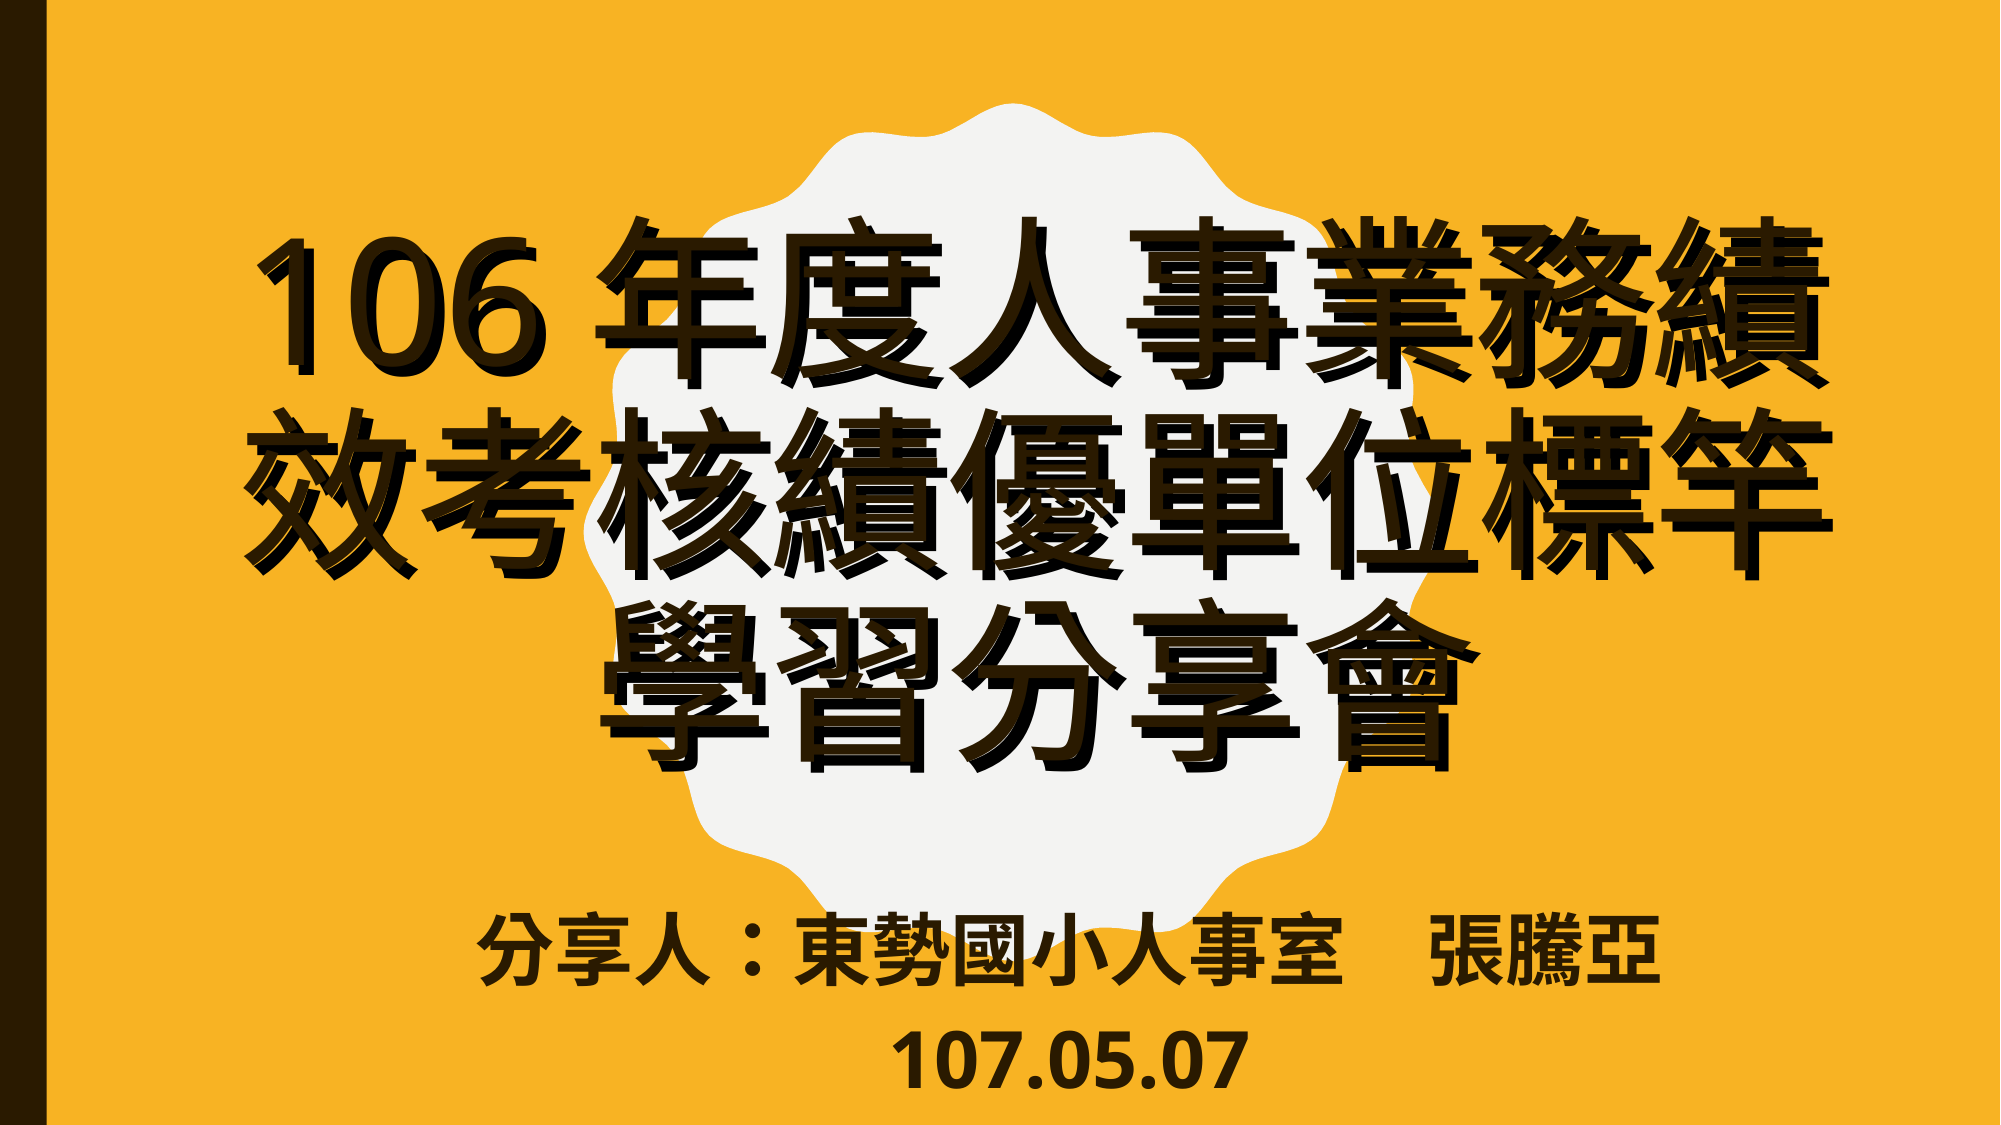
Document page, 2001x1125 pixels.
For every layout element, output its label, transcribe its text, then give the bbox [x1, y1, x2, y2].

title 106年度人事業務績效考核績優單位標竿學習分享會 [187, 138, 1880, 860]
subtitle 分享人：東勢國小人事室 張騰亞 107.05.07 [349, 892, 1791, 1015]
